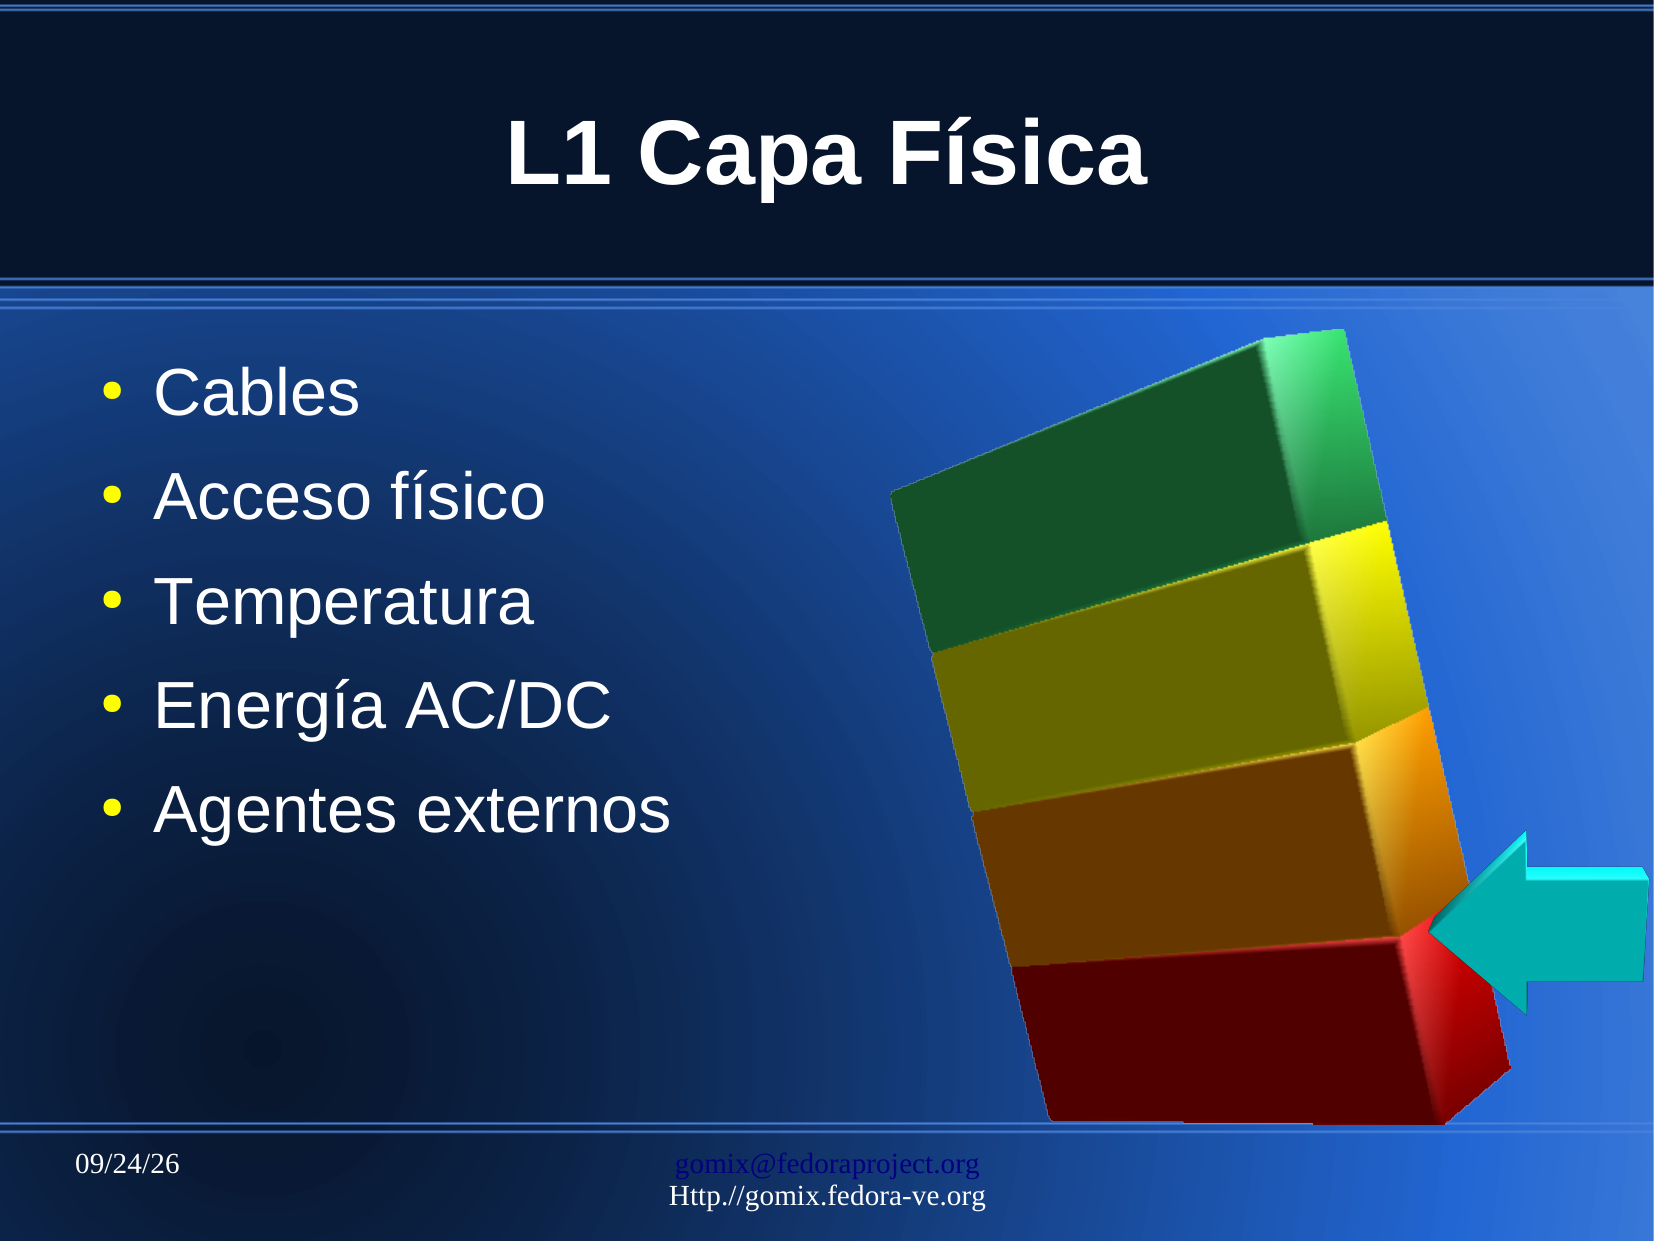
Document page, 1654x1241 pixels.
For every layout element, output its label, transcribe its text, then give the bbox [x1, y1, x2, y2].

list Cables Acceso físico Temperatura Energía AC/DC Agentes externos [82, 355, 809, 1058]
title L1 Capa Física [82, 49, 1571, 257]
picture [0, 0, 1654, 1241]
